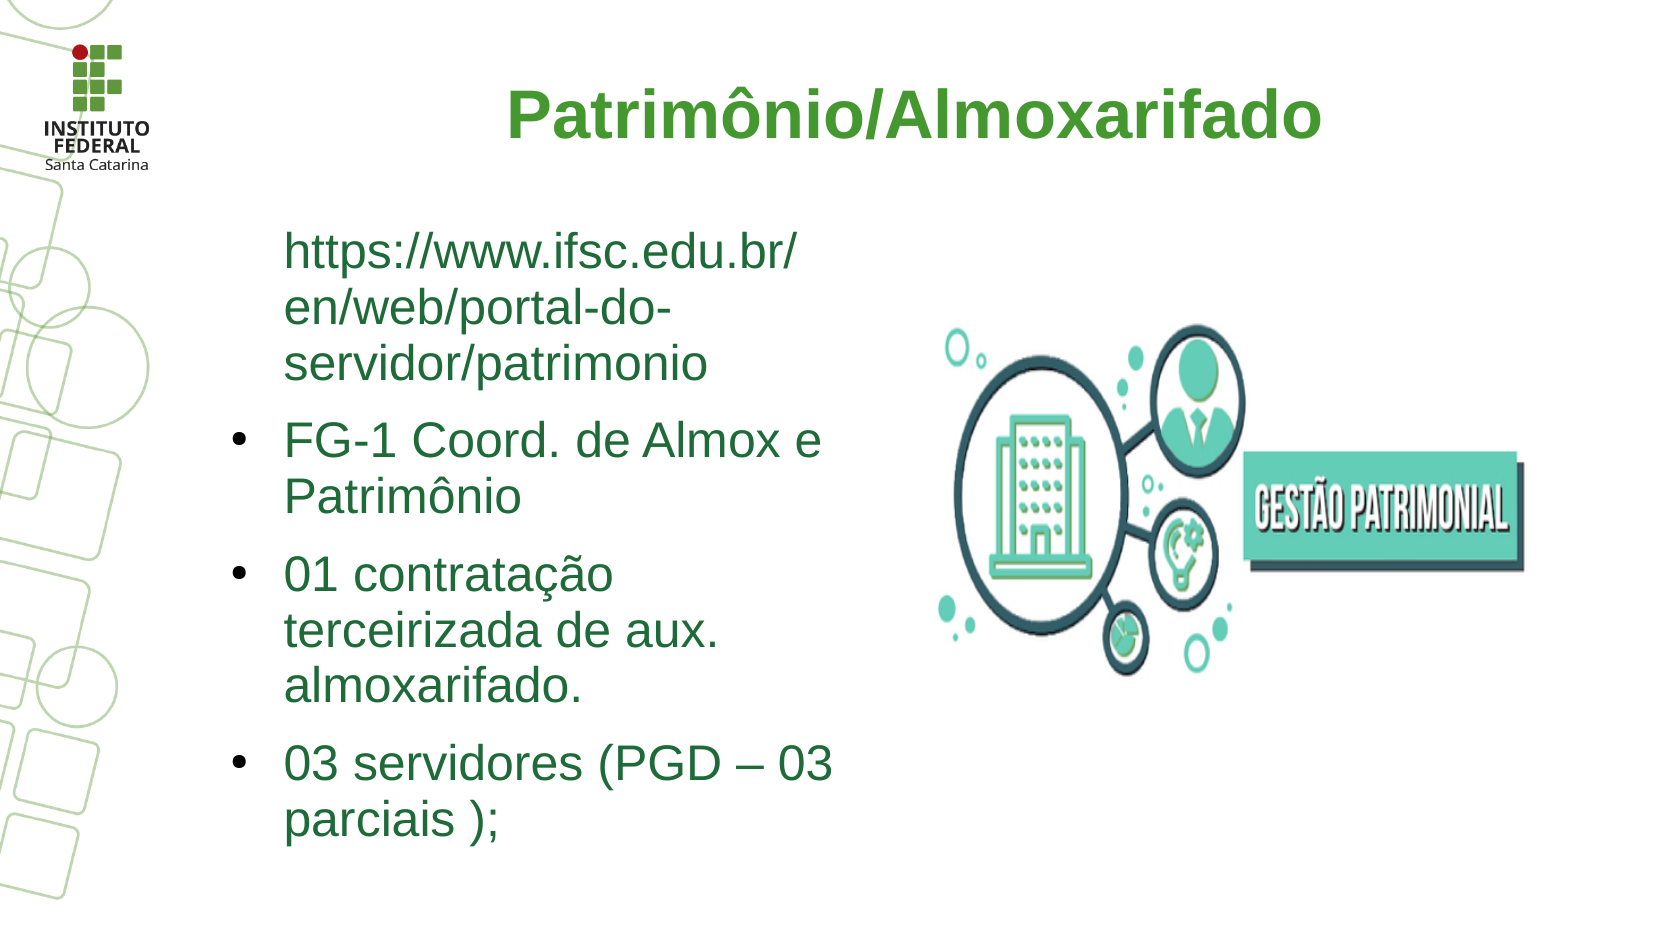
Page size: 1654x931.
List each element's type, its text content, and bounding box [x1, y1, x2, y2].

picture [0, 0, 1536, 931]
list https://www.ifsc.edu.br/en/web/portal-do-servidor/patrimonio FG-1 Coord. de Almox e Patrimônio 01 contratação terceirizada de aux. almoxarifado. 03 servidores (PGD – 03 parciais ); [212, 223, 876, 854]
title Patrimônio/Almoxarifado [259, 37, 1571, 193]
